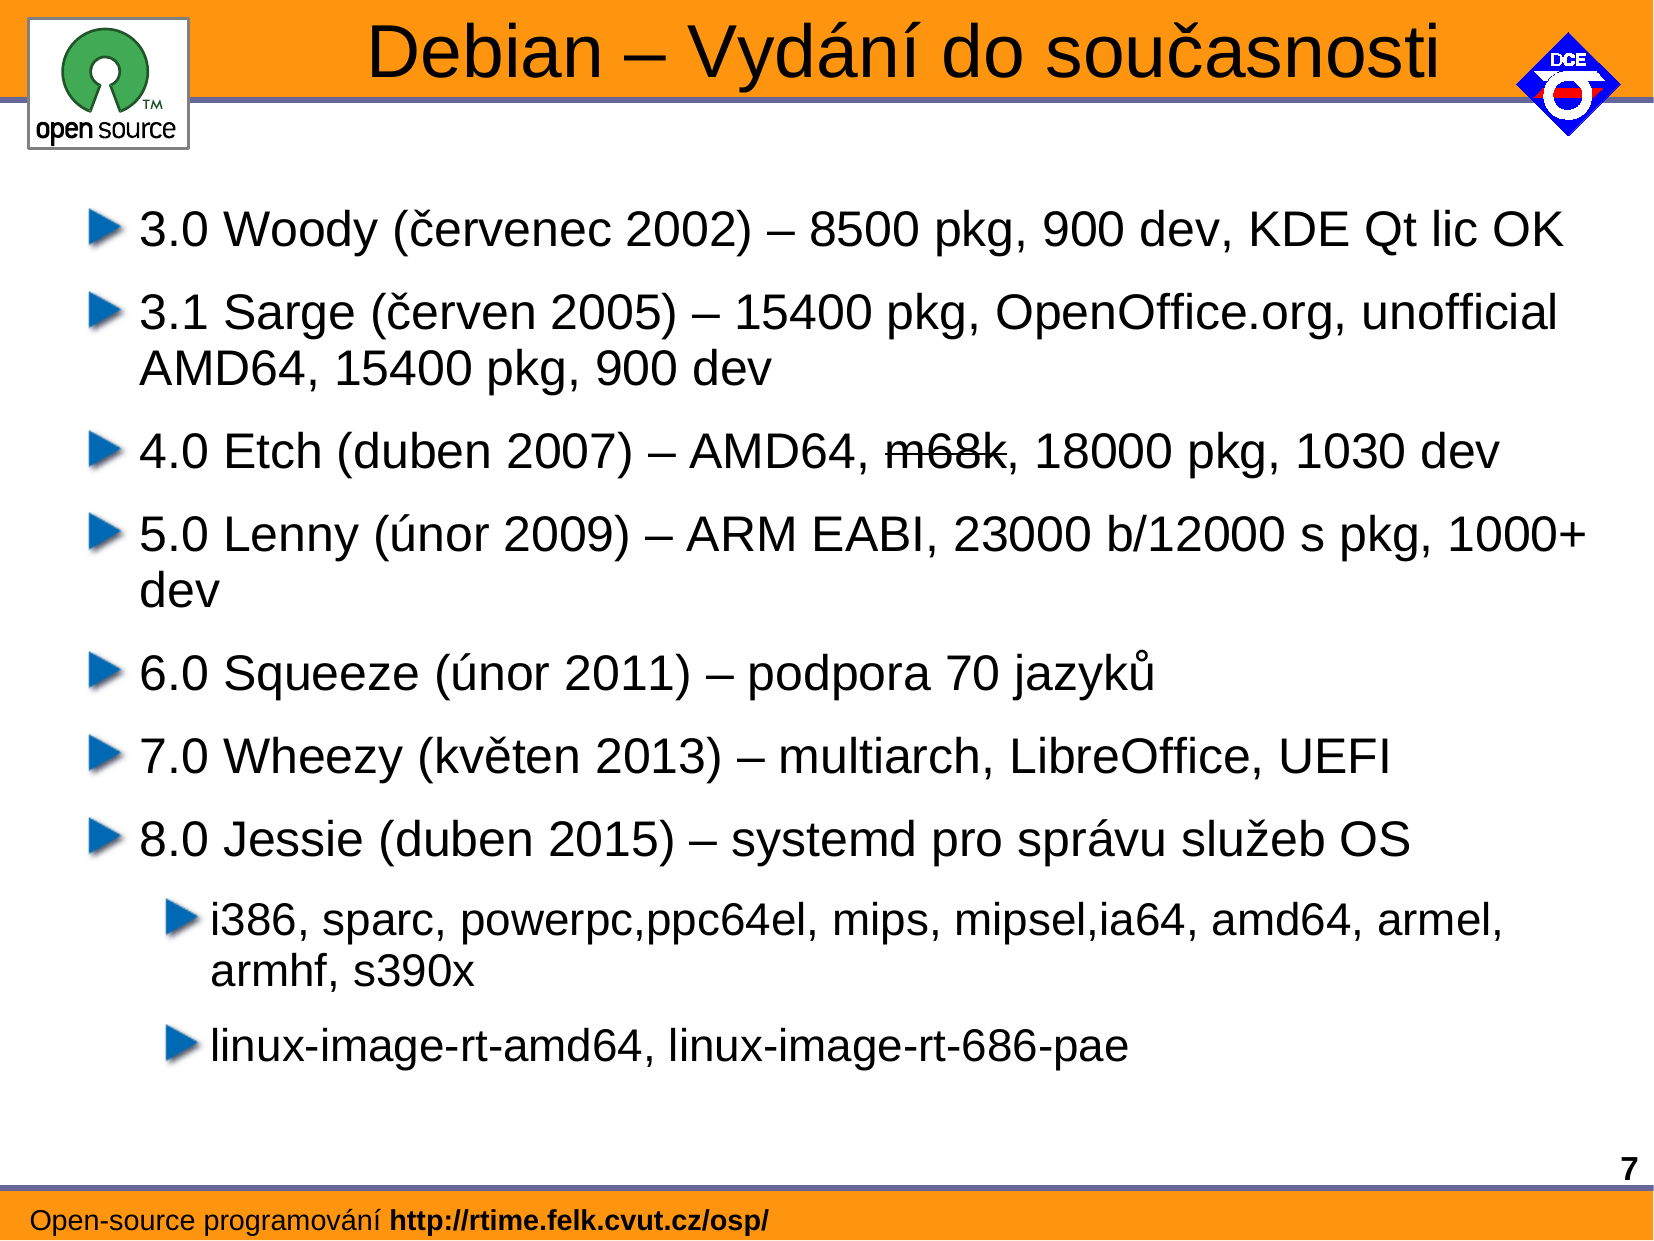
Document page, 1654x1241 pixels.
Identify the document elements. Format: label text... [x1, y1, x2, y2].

title Debian – Vydání do současnosti [178, 4, 1631, 98]
list 3.0 Woody (červenec 2002) – 8500 pkg, 900 dev, KDE Qt lic OK 3.1 Sarge (červen 2005) – 15400 pkg, OpenOffice.org, unofficial AMD64, 15400 pkg, 900 dev 4.0 Etch (duben 2007) – AMD64, m68k, 18000 pkg, 1030 dev 5.0 Lenny (únor 2009) – ARM EABI, 23000 b/12000 s pkg, 1000+ dev 6.0 Squeeze (únor 2011) – podpora 70 jazyků 7.0 Wheezy (květen 2013) – multiarch, LibreOffice, UEFI 8.0 Jessie (duben 2015) – systemd pro správu služeb OS i386, sparc, powerpc,ppc64el, mips, mipsel,ia64, amd64, armel, armhf, s390x linux-image-rt-amd64, linux-image-rt-686-pae [68, 201, 1592, 1145]
